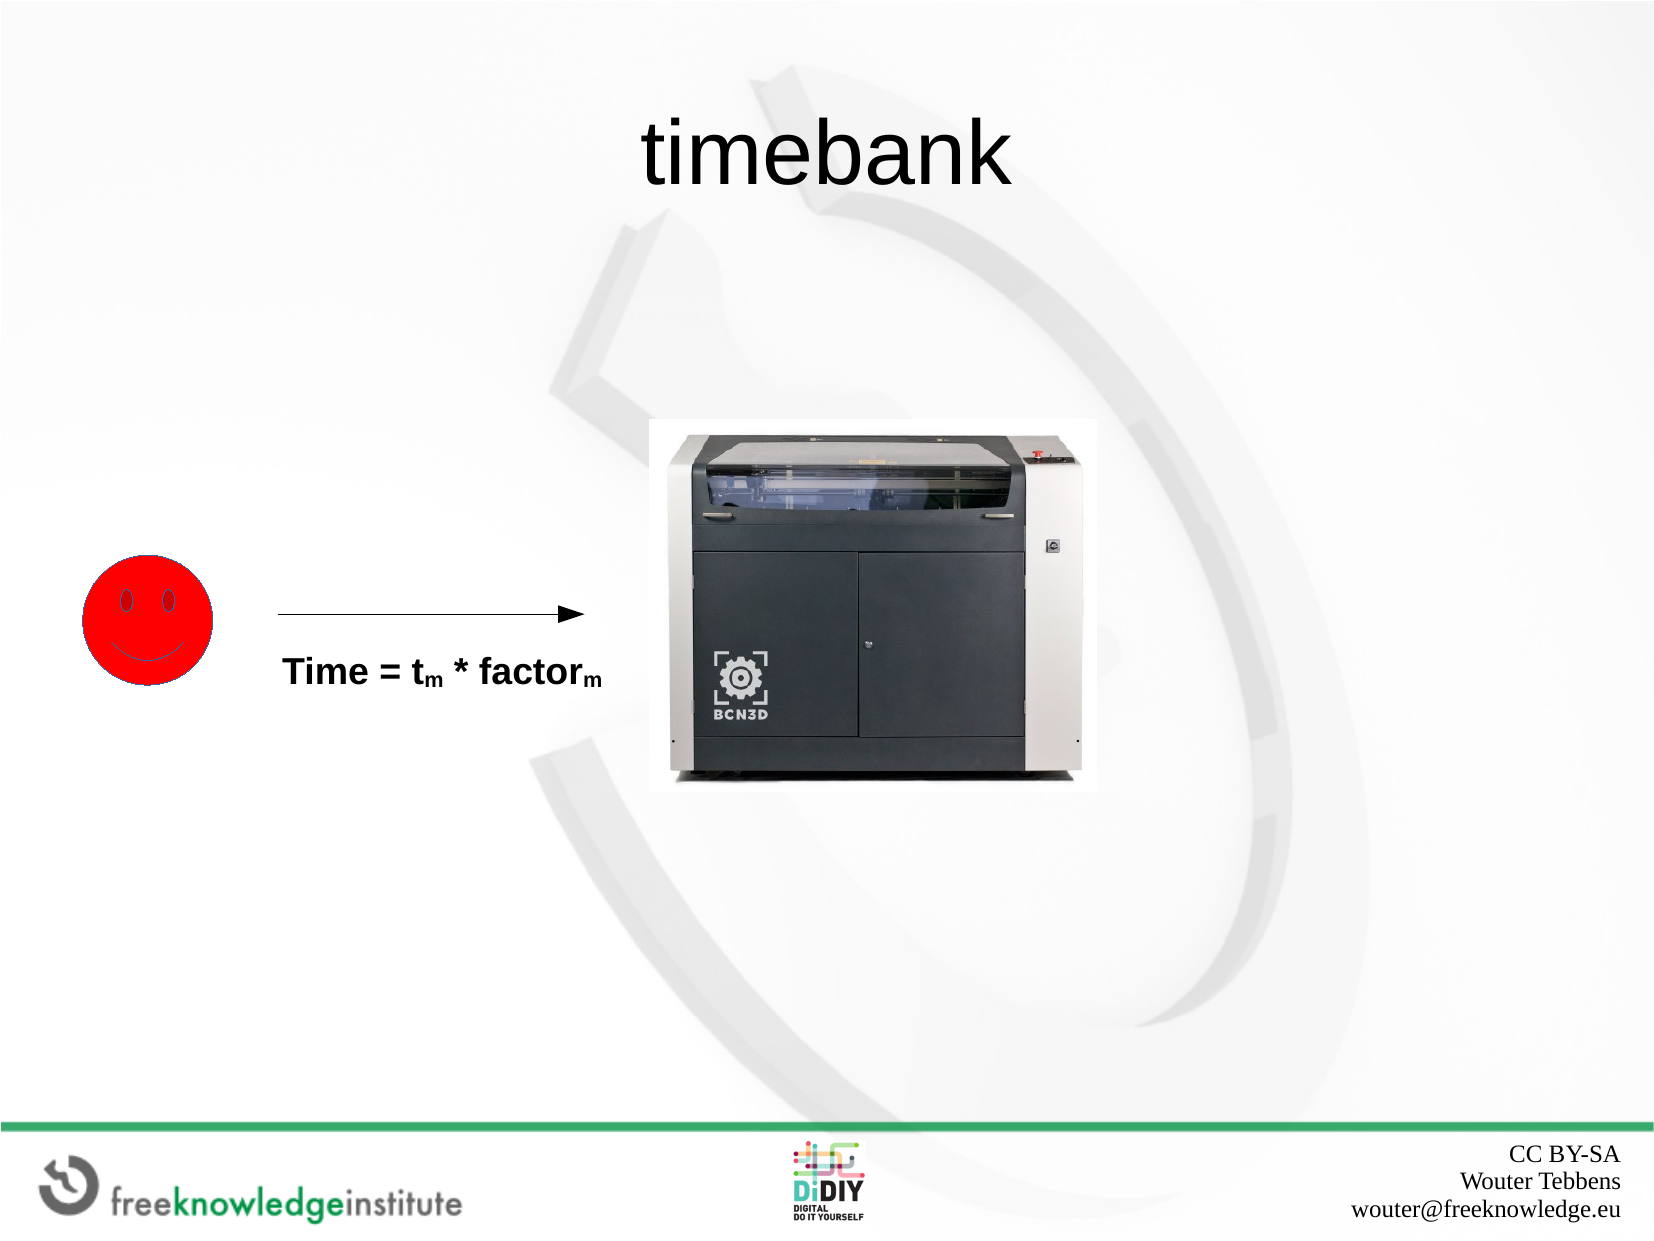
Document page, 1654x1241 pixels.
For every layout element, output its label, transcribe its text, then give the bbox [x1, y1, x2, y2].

text_box Time = tm * factorm [267, 643, 618, 713]
title timebank [82, 49, 1571, 257]
text_box [82, 555, 213, 686]
picture [1, 1, 1654, 1241]
